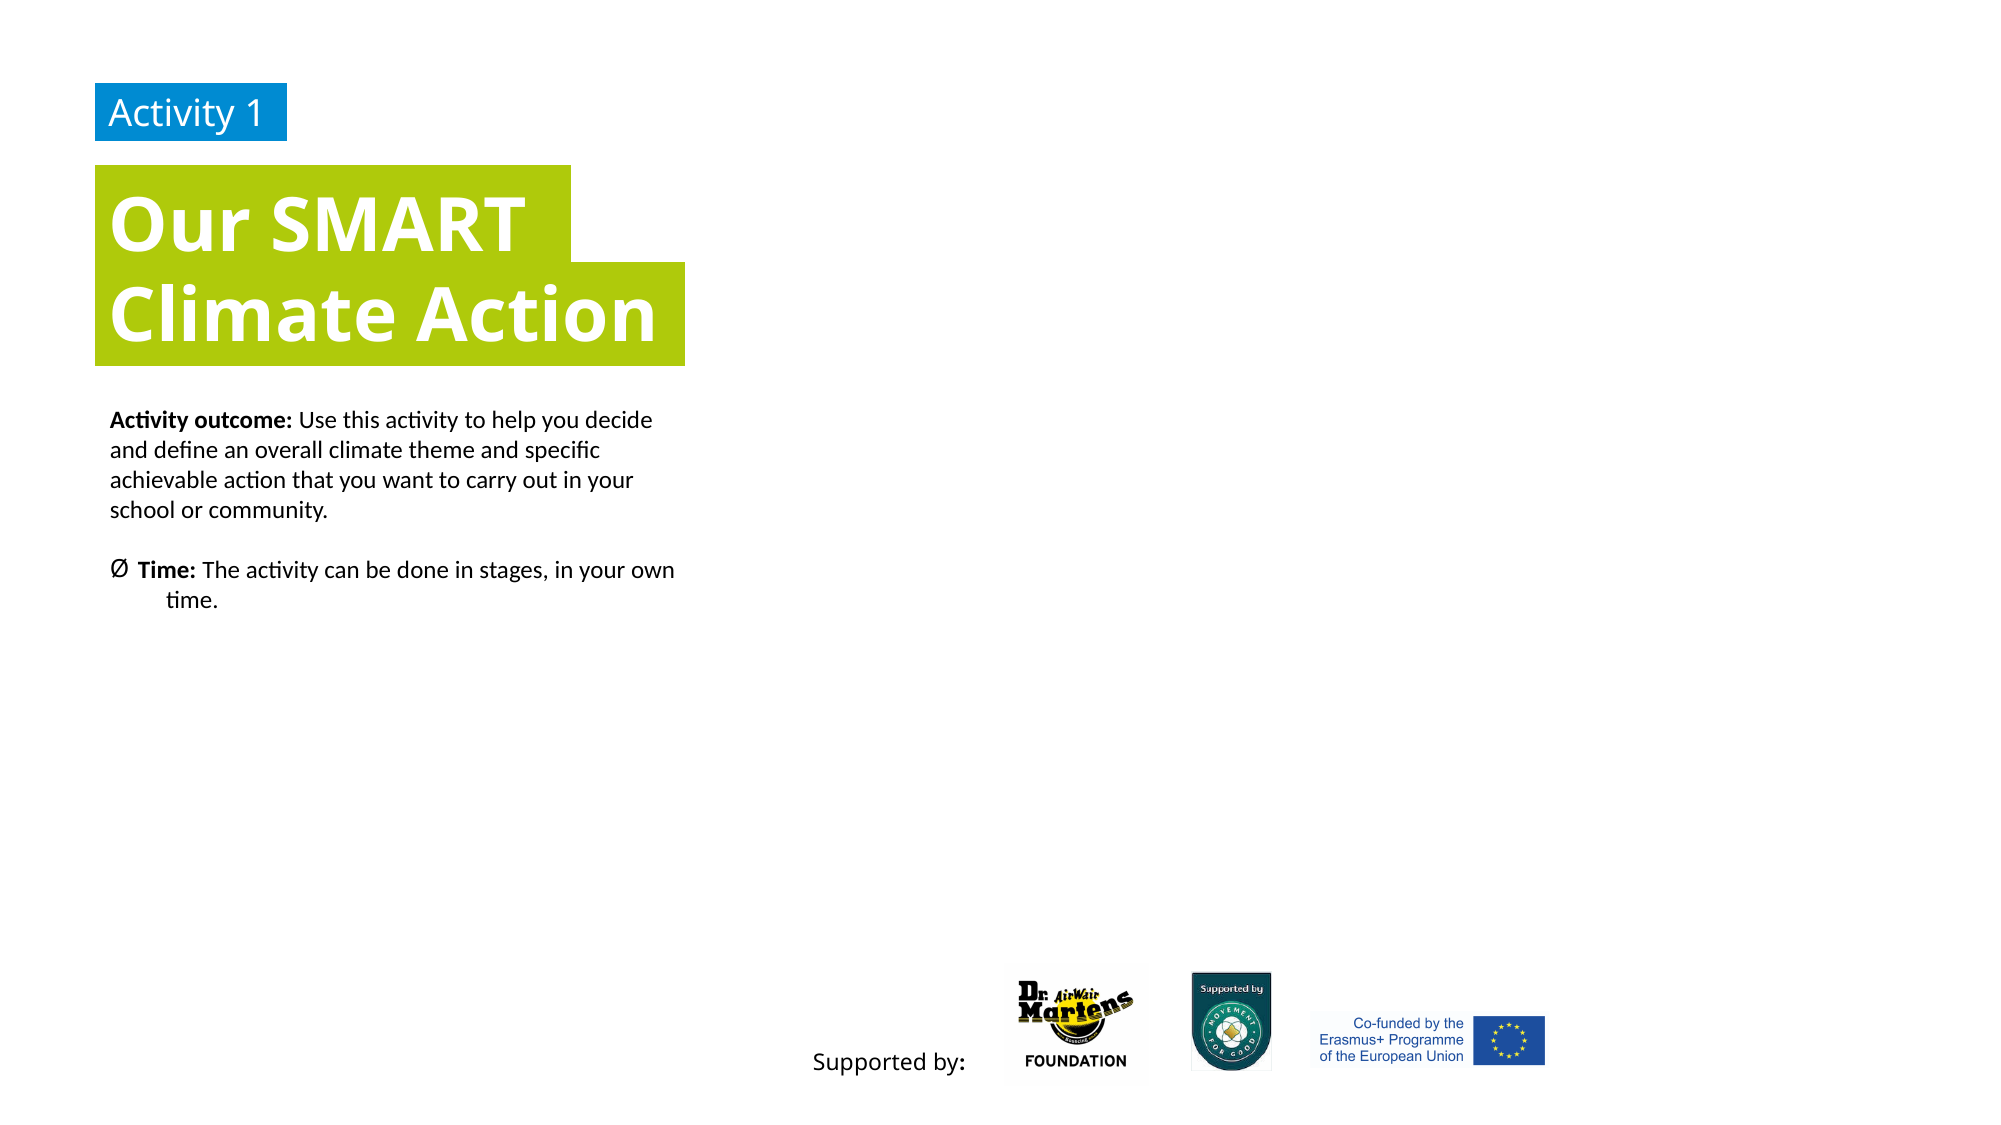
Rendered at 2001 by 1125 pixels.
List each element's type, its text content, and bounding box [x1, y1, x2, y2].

title Our SMART Climate Action [93, 165, 983, 365]
text_box Activity 1 [93, 70, 570, 142]
picture [1191, 971, 1272, 1071]
picture [1004, 963, 1149, 1086]
text_box Supported by: [797, 1040, 1004, 1086]
text_box Activity outcome: Use this activity to help you decide and define an overall climate theme and specific achievable action that you want to carry out in your school or community. Time: The activity can be done in stages, in your own time. [94, 395, 708, 624]
picture [1310, 1011, 1550, 1068]
